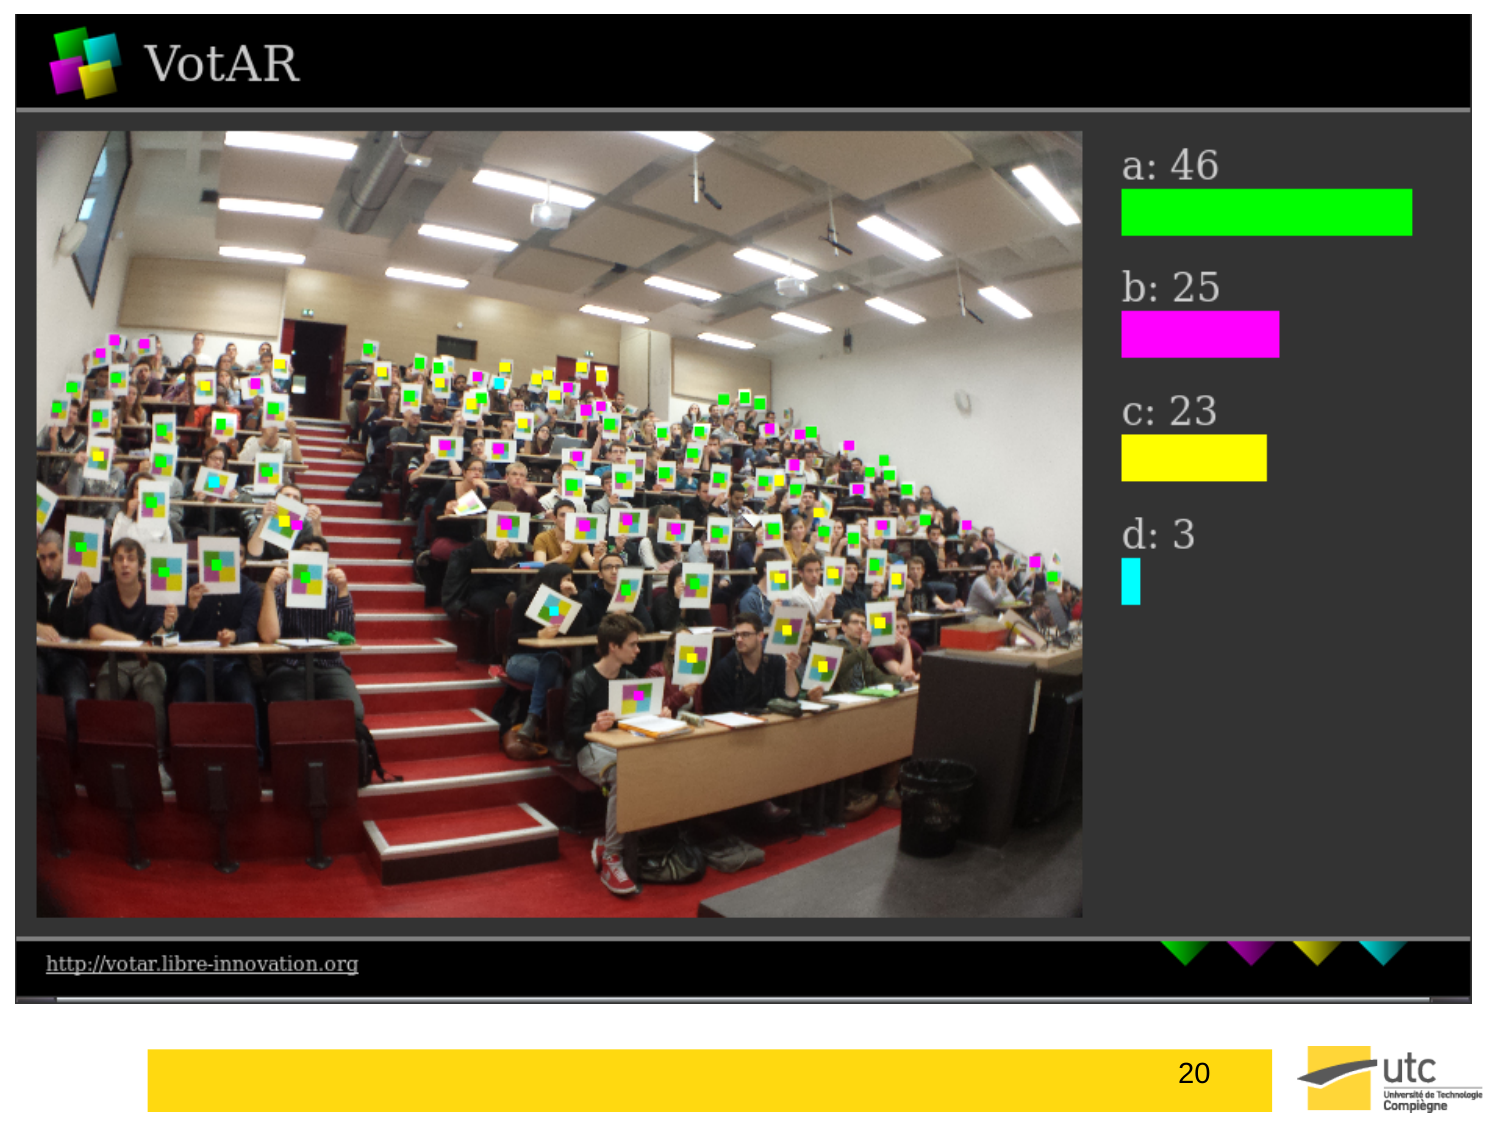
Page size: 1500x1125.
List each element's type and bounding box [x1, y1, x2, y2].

picture [1297, 1046, 1483, 1113]
picture [15, 14, 1472, 1004]
